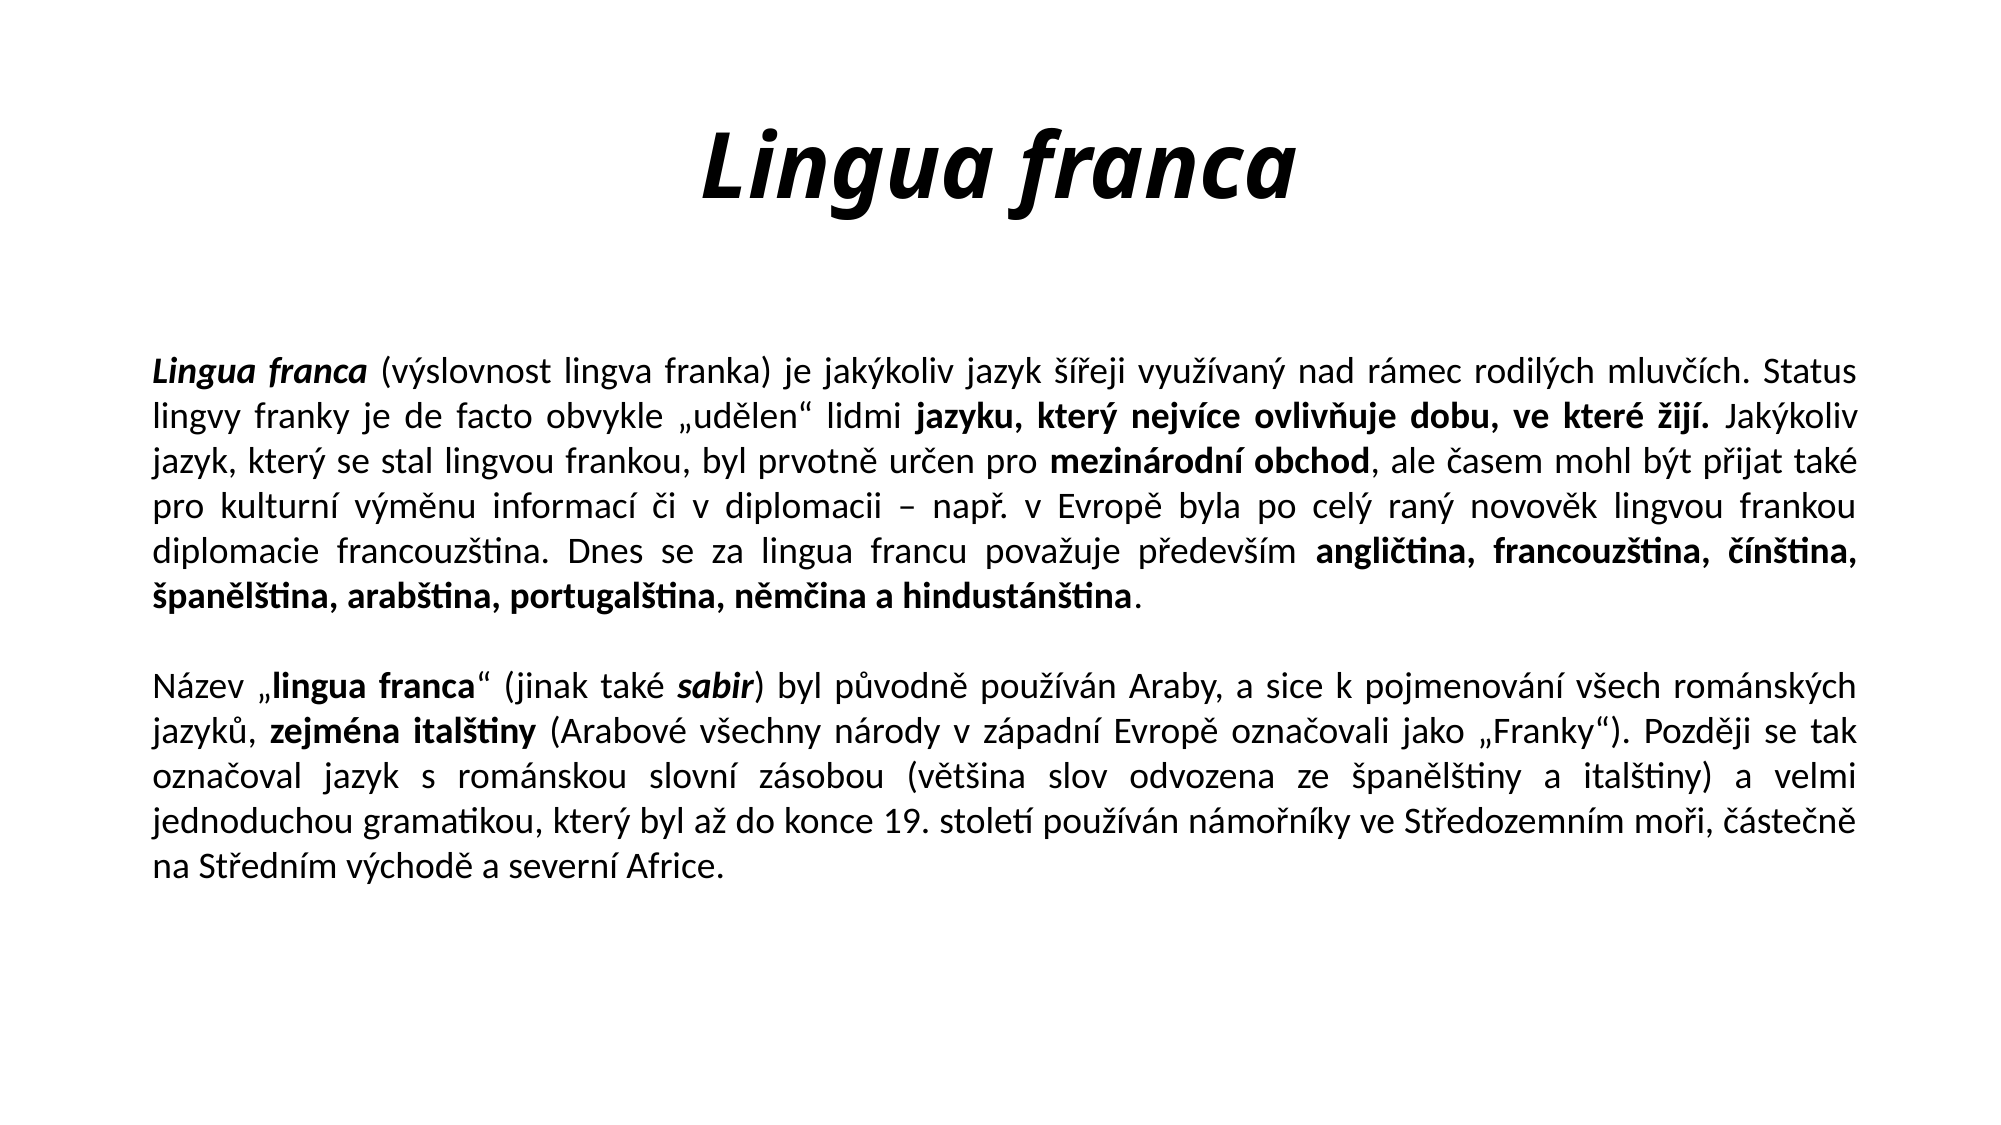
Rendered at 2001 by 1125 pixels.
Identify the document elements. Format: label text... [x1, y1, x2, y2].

text_box Lingua franca (výslovnost lingva franka) je jakýkoliv jazyk šířeji využívaný nad rámec rodilých mluvčích. Status lingvy franky je de facto obvykle „udělen“ lidmi jazyku, který nejvíce ovlivňuje dobu, ve které žijí. Jakýkoliv jazyk, který se stal lingvou frankou, byl prvotně určen pro mezinárodní obchod, ale časem mohl být přijat také pro kulturní výměnu informací či v diplomacii – např. v Evropě byla po celý raný novověk lingvou frankou diplomacie francouzština. Dnes se za lingua francu považuje především angličtina, francouzština, čínština, španělština, arabština, portugalština, němčina a hindustánština. Název „lingua franca“ (jinak také sabir) byl původně používán Araby, a sice k pojmenování všech románských jazyků, zejména italštiny (Arabové všechny národy v západní Evropě označovali jako „Franky“). Později se tak označoval jazyk s románskou slovní zásobou (většina slov odvozena ze španělštiny a italštiny) a velmi jednoduchou gramatikou, který byl až do konce 19. století používán námořníky ve Středozemním moři, částečně na Středním východě a severní Africe. [137, 338, 1875, 900]
title Lingua franca [137, 59, 1863, 278]
